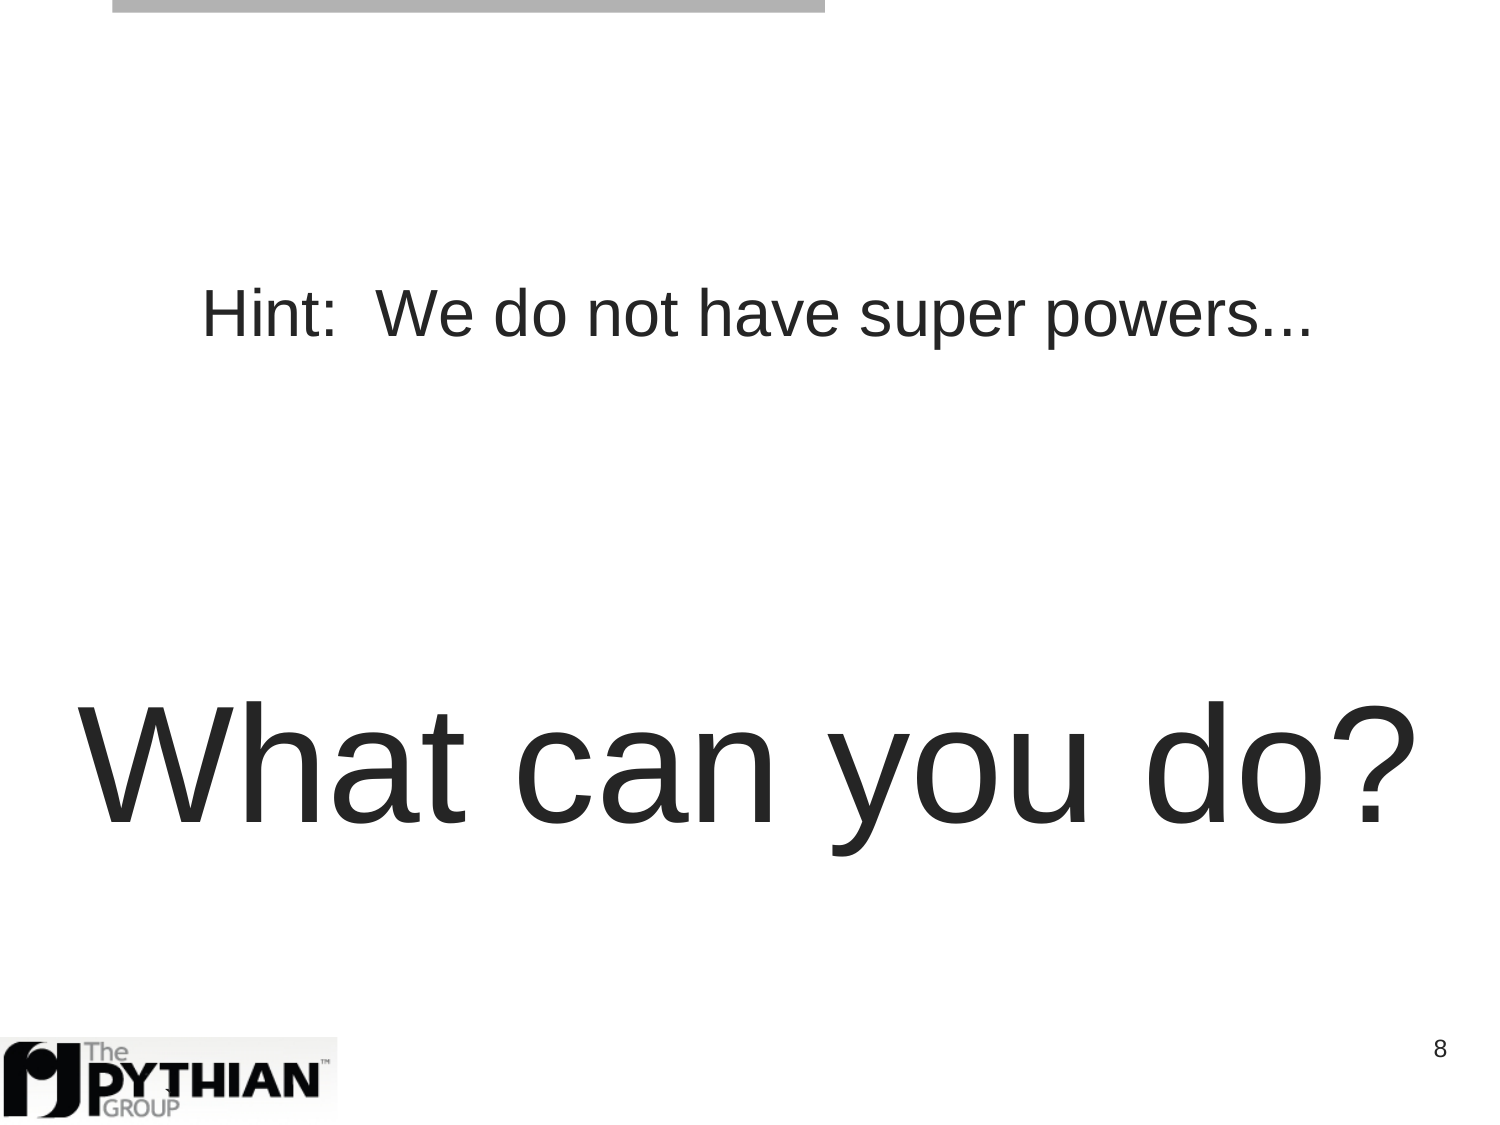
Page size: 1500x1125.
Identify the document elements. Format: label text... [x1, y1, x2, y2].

text_box Hint: We do not have super powers... What can you do? [0, 0, 1500, 1125]
